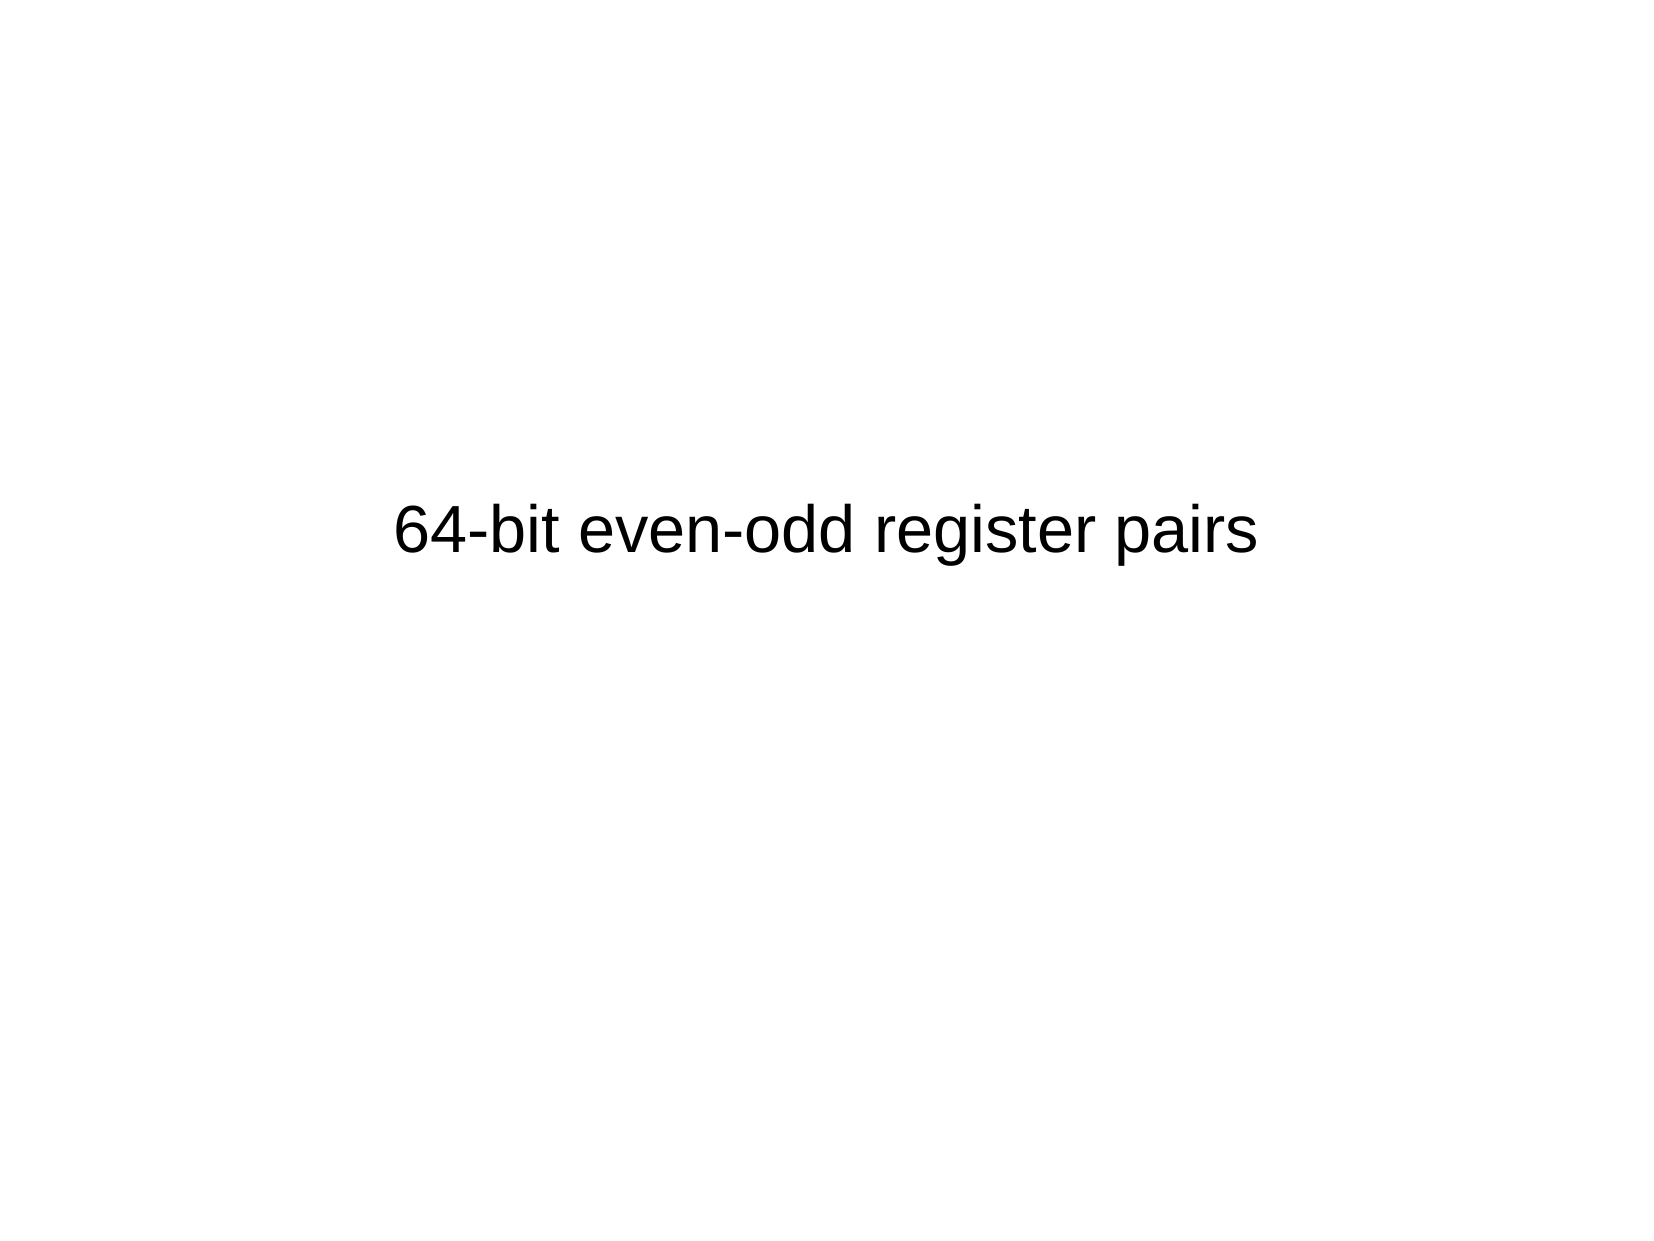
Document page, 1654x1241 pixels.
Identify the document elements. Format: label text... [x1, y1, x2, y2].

subtitle 64-bit even-odd register pairs [82, 49, 1571, 1010]
